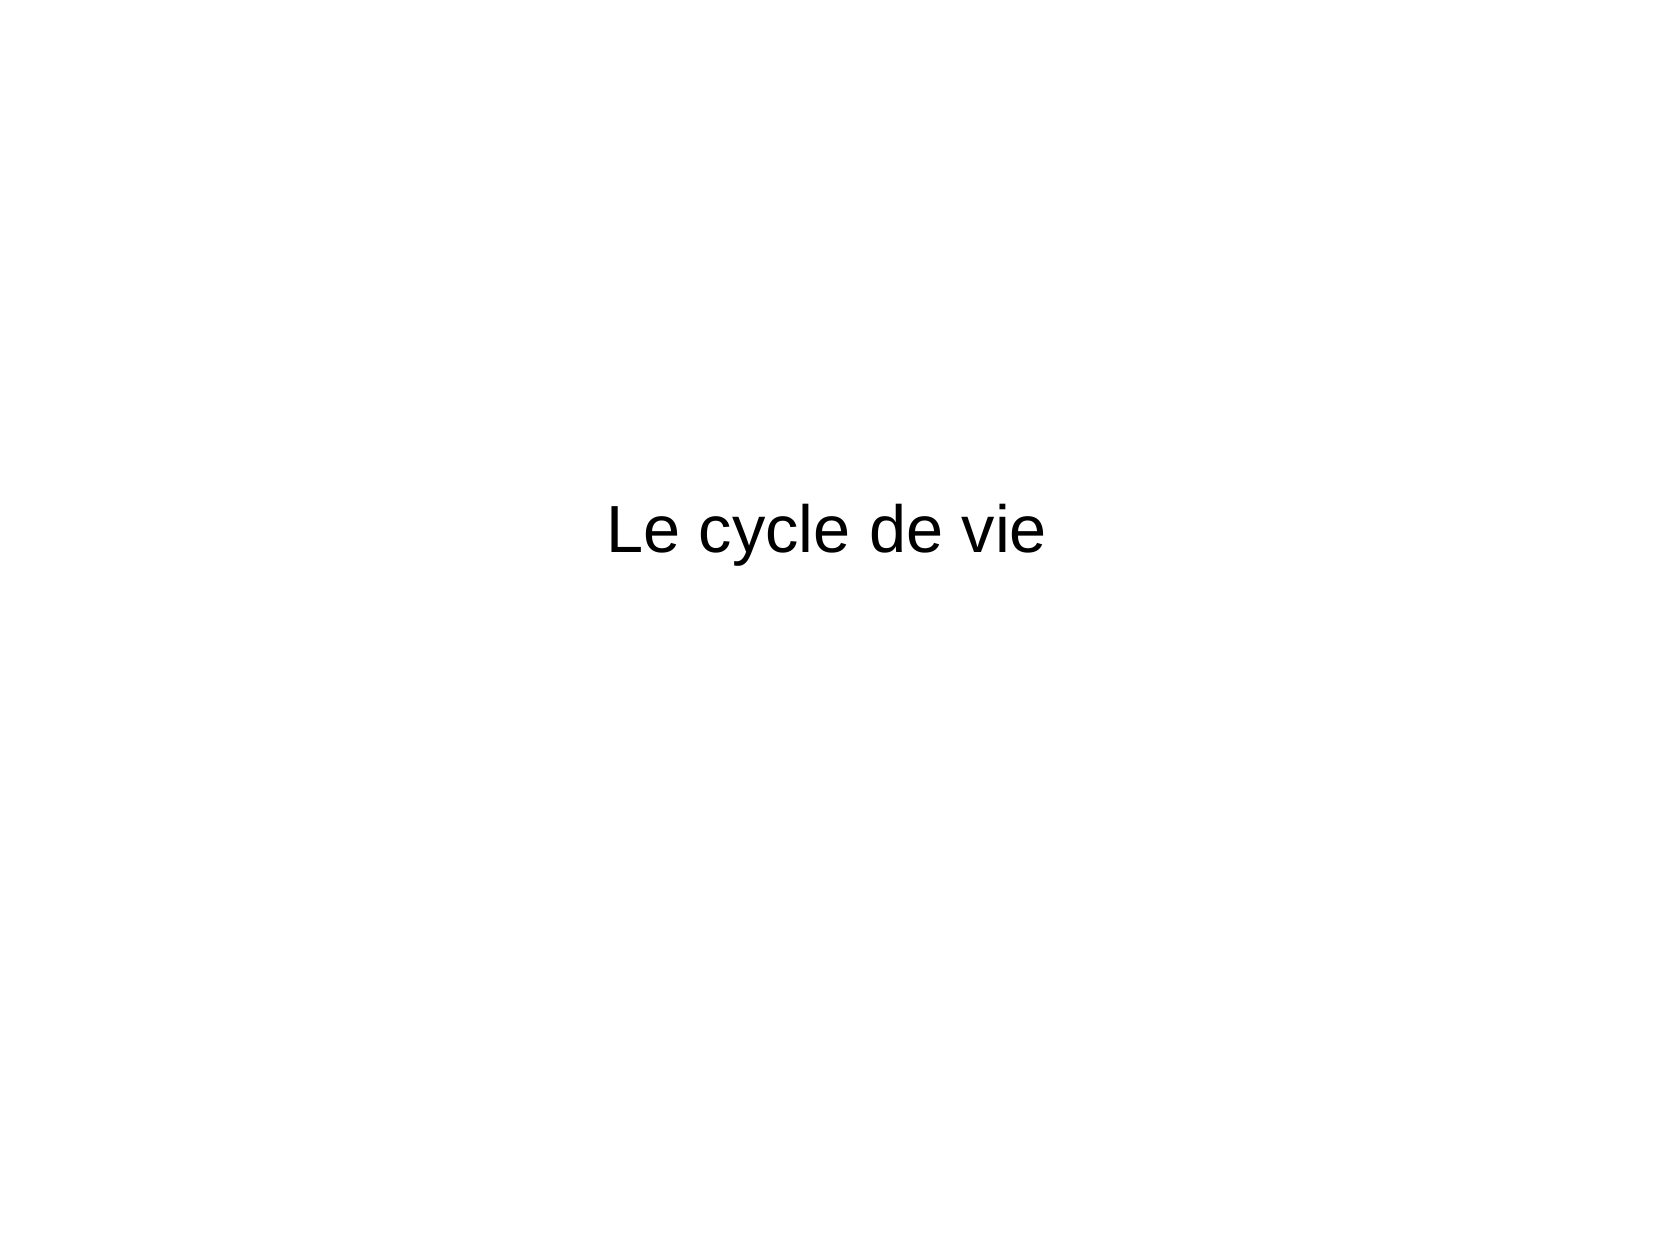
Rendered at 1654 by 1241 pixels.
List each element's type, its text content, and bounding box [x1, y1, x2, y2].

subtitle Le cycle de vie [82, 49, 1571, 1010]
